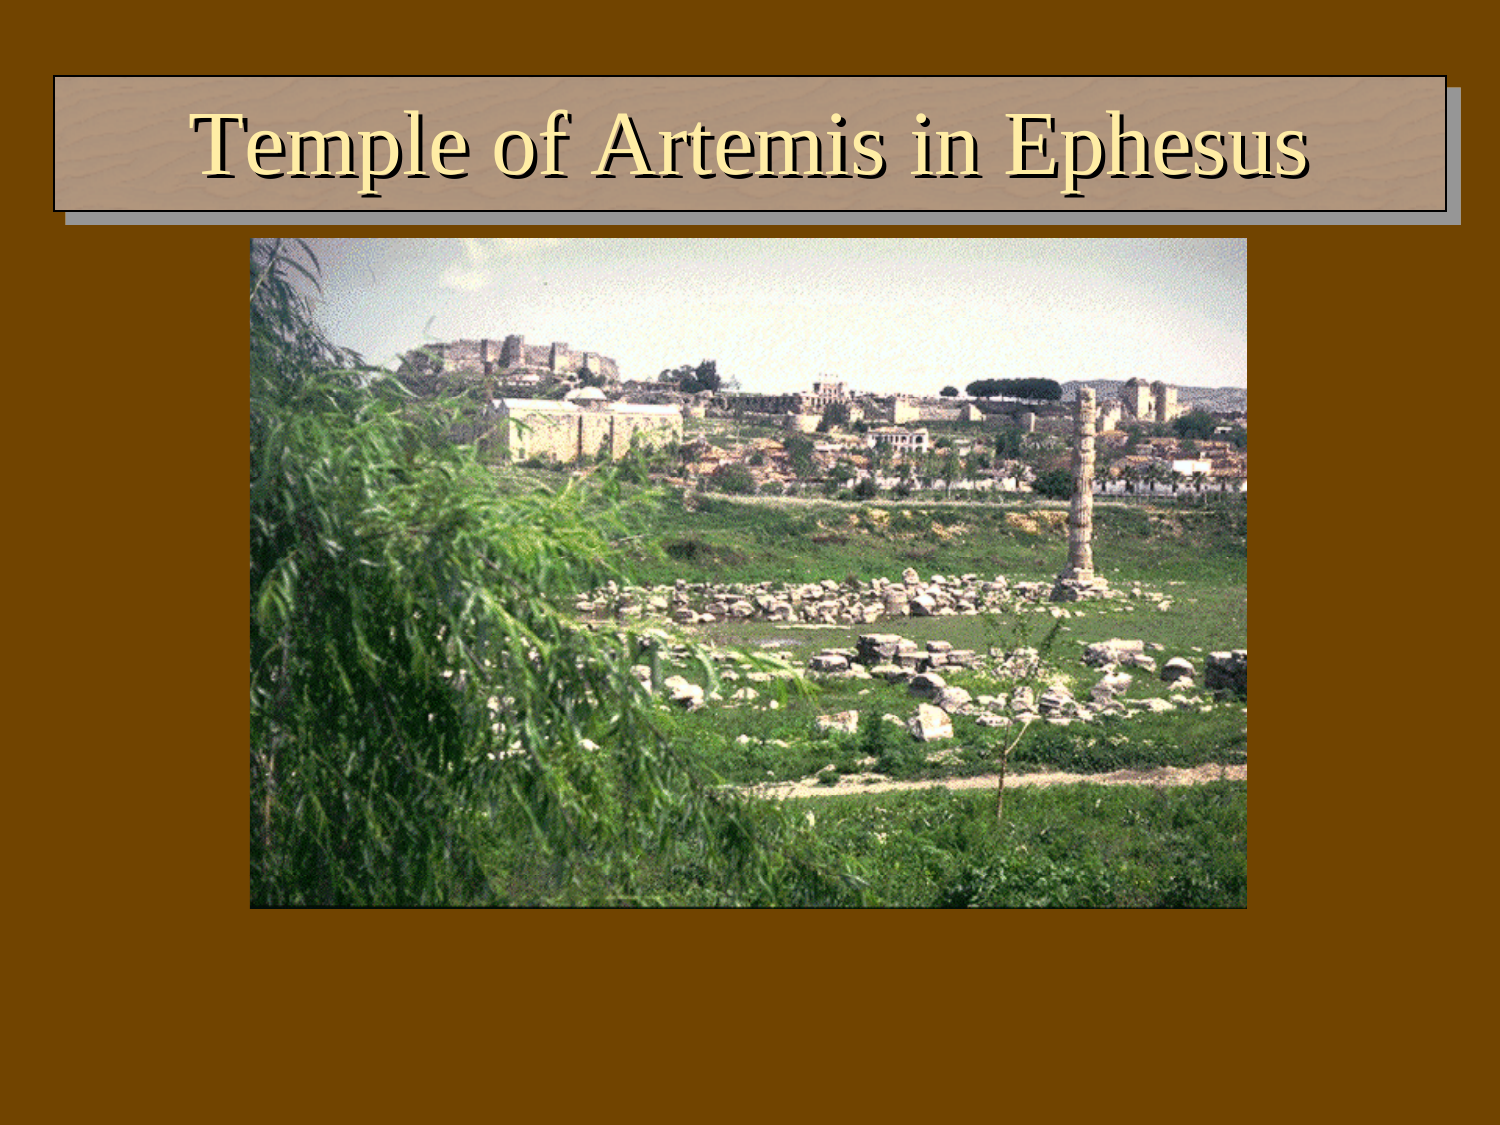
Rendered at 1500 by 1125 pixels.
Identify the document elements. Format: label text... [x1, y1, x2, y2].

picture [55, 77, 1445, 210]
title Temple of Artemis in Ephesus [65, 85, 1435, 203]
picture [249, 238, 1249, 910]
